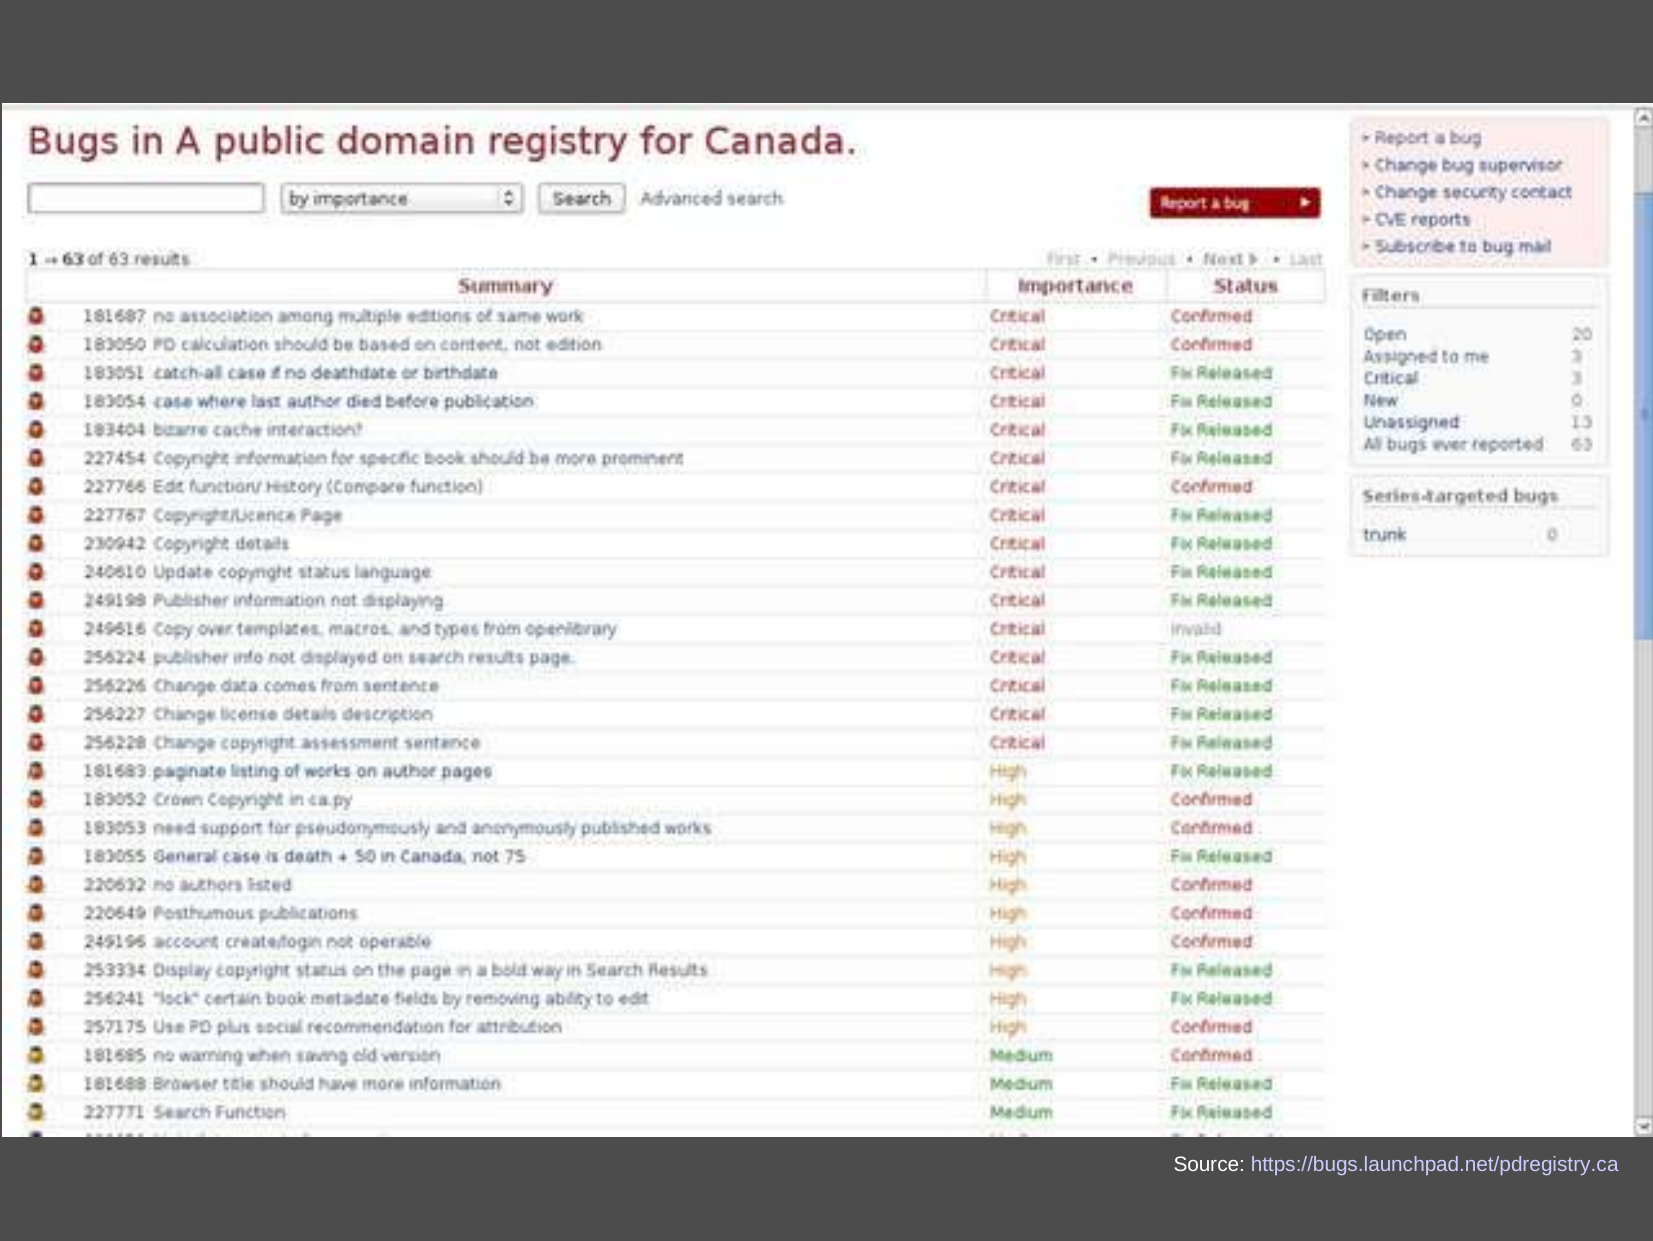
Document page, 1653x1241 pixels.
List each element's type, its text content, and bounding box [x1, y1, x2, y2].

text_box Source: https://bugs.launchpad.net/pdregistry.ca [1158, 1141, 1640, 1183]
picture [2, 103, 1653, 1137]
